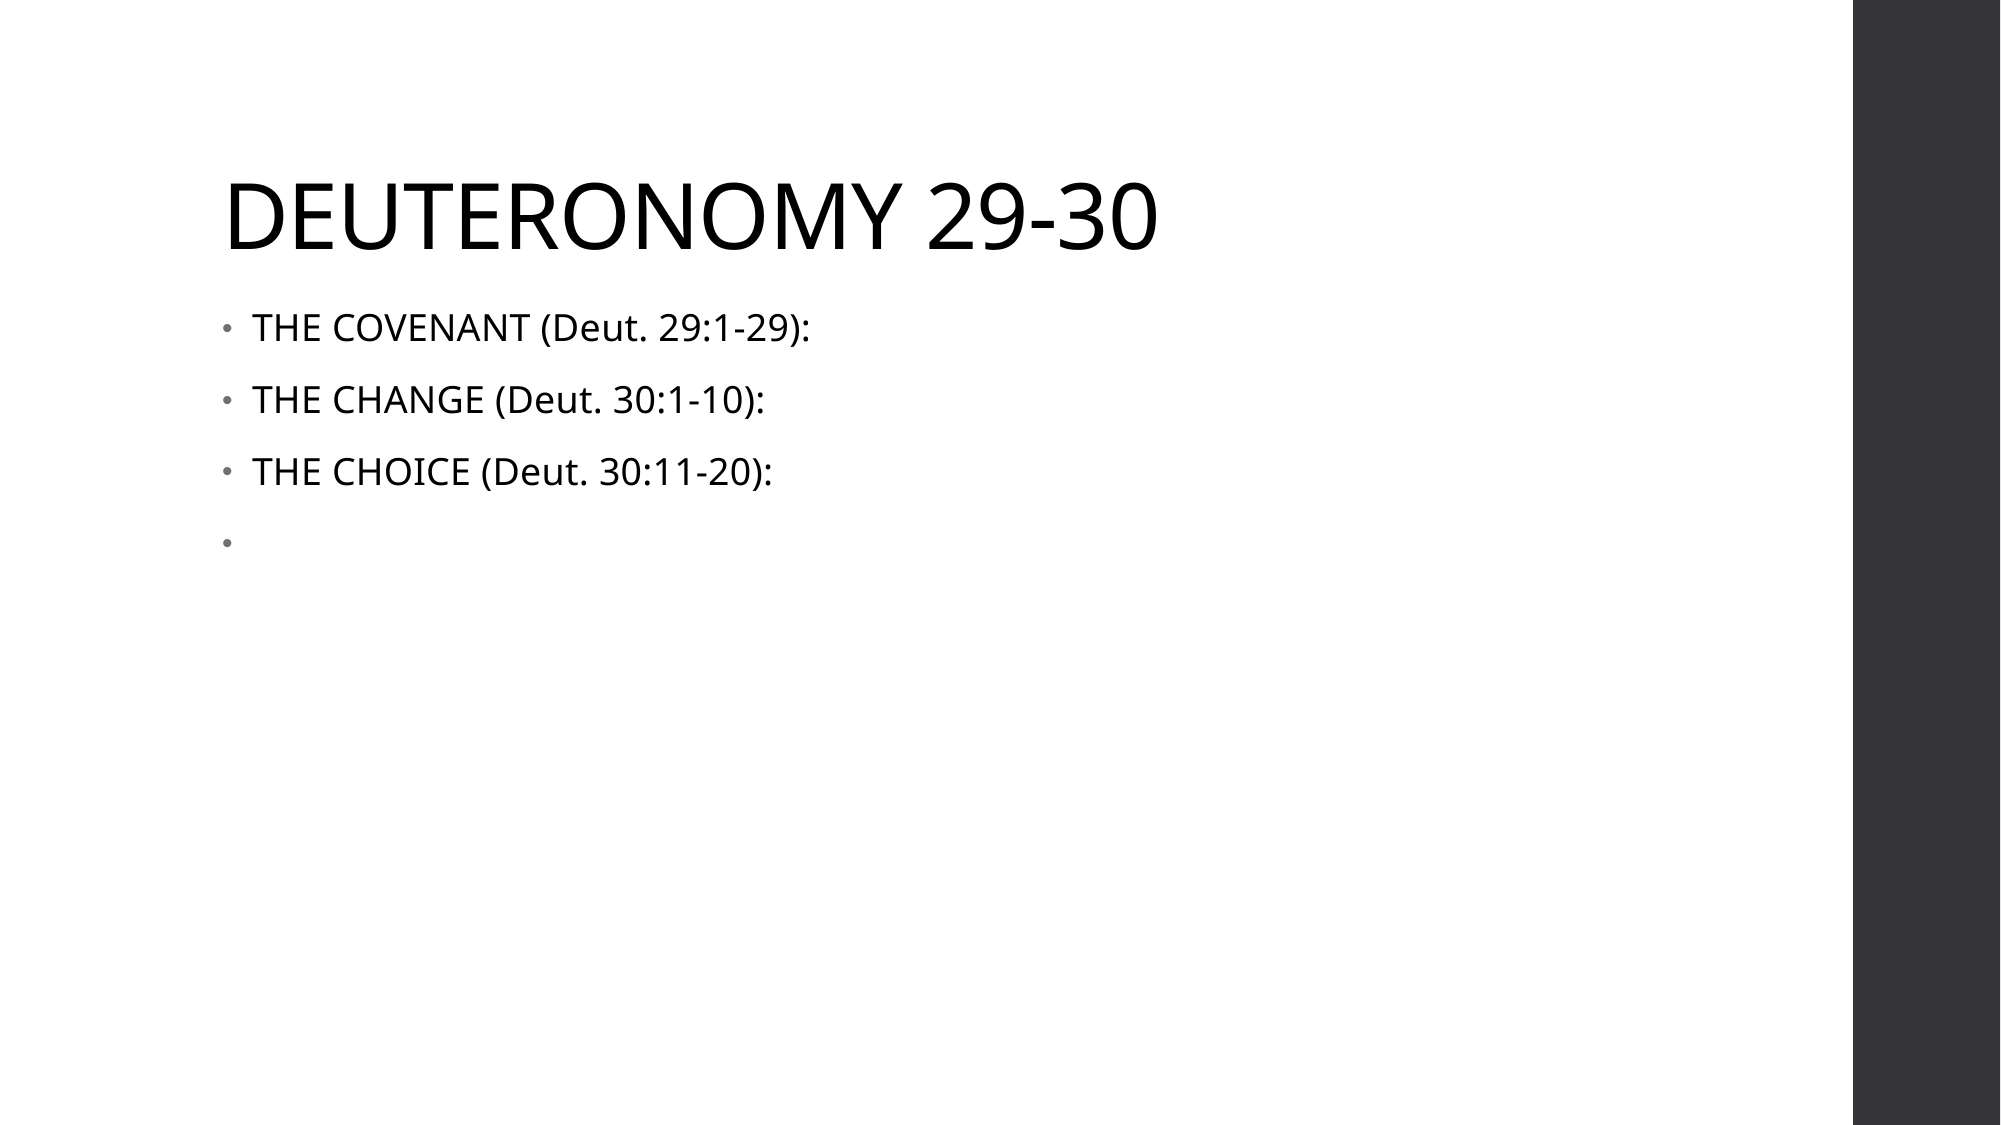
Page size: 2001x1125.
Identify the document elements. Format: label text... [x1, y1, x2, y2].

title DEUTERONOMY 29-30 [206, 60, 1797, 278]
list THE COVENANT (Deut. 29:1-29): THE CHANGE (Deut. 30:1-10): THE CHOICE (Deut. 30:11-20): [206, 299, 1617, 1014]
